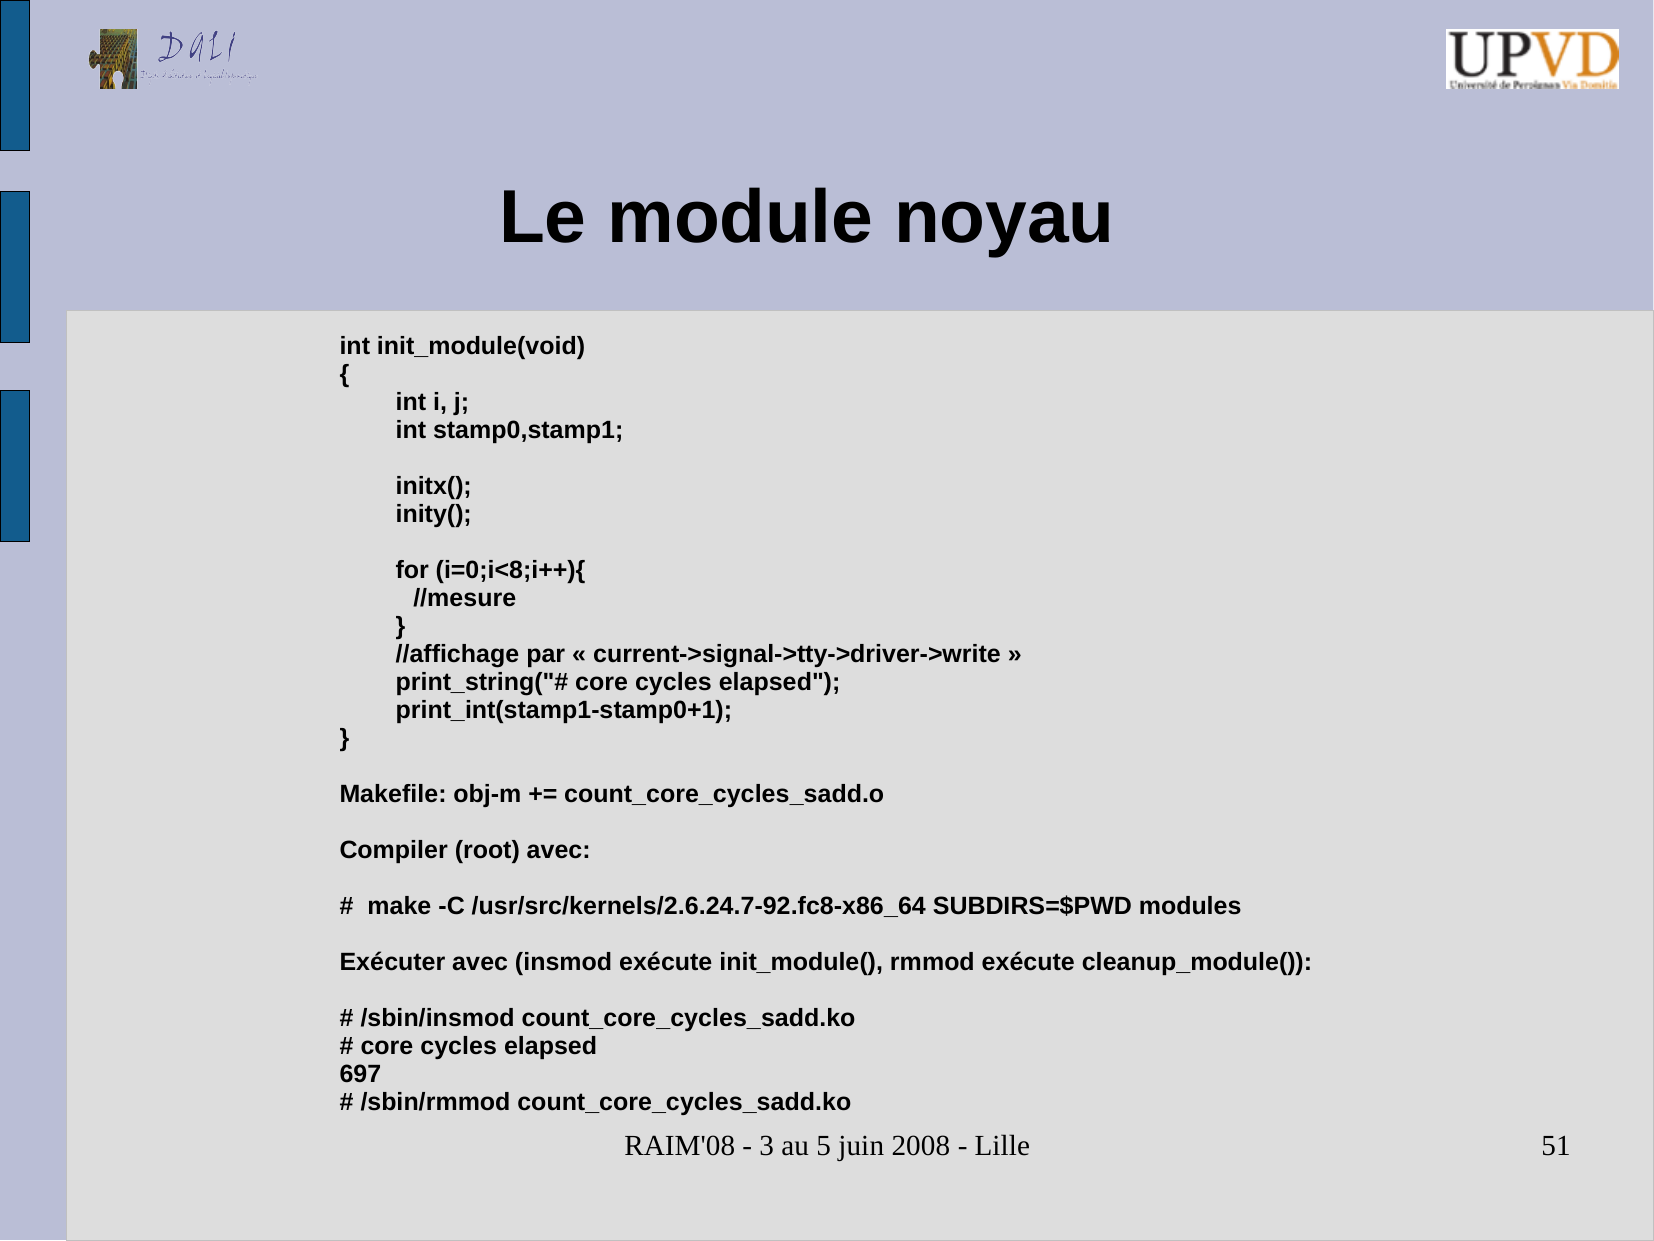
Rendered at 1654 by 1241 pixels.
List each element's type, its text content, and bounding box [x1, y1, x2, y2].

text_box int init_module(void) { int i, j; int stamp0,stamp1; initx(); inity(); for (i=0;i<8;i++){ //mesure } //affichage par « current->signal->tty->driver->write » print_string("# core cycles elapsed"); print_int(stamp1-stamp0+1); } Makefile: obj-m += count_core_cycles_sadd.o Compiler (root) avec: # make -C /usr/src/kernels/2.6.24.7-92.fc8-x86_64 SUBDIRS=$PWD modules Exécuter avec (insmod exécute init_module(), rmmod exécute cleanup_module()): # /sbin/insmod count_core_cycles_sadd.ko # core cycles elapsed 697 # /sbin/rmmod count_core_cycles_sadd.ko [324, 324, 1329, 1145]
picture [1446, 29, 1619, 89]
picture [88, 29, 261, 89]
text_box Le module noyau [484, 167, 1131, 266]
